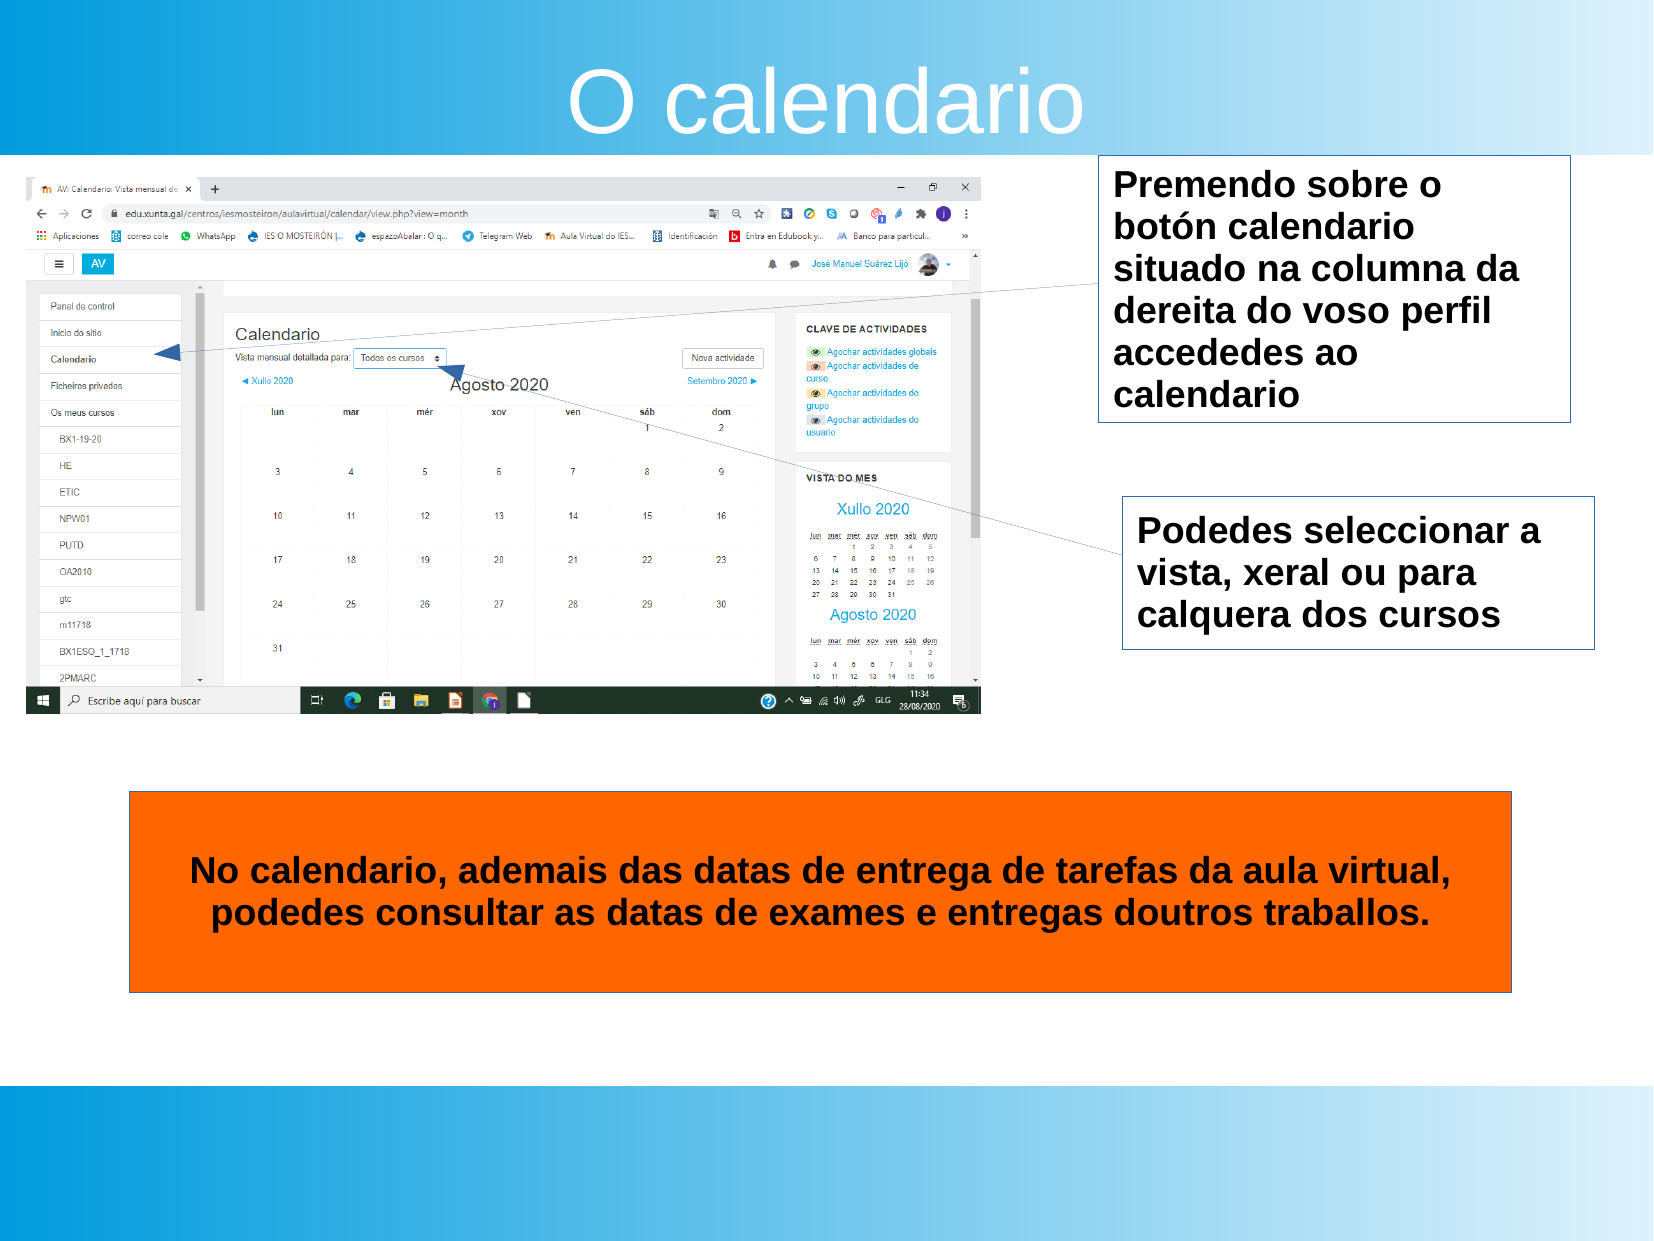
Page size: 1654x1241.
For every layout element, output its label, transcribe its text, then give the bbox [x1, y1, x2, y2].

picture [26, 177, 981, 714]
text_box No calendario, ademais das datas de entrega de tarefas da aula virtual, podedes consultar as datas de exames e entregas doutros traballos. [129, 791, 1512, 993]
title O calendario [82, 49, 1571, 155]
text_box Premendo sobre o botón calendario situado na columna da dereita do voso perfil accededes ao calendario [1098, 155, 1571, 423]
text_box Podedes seleccionar a vista, xeral ou para calquera dos cursos [1122, 496, 1595, 650]
